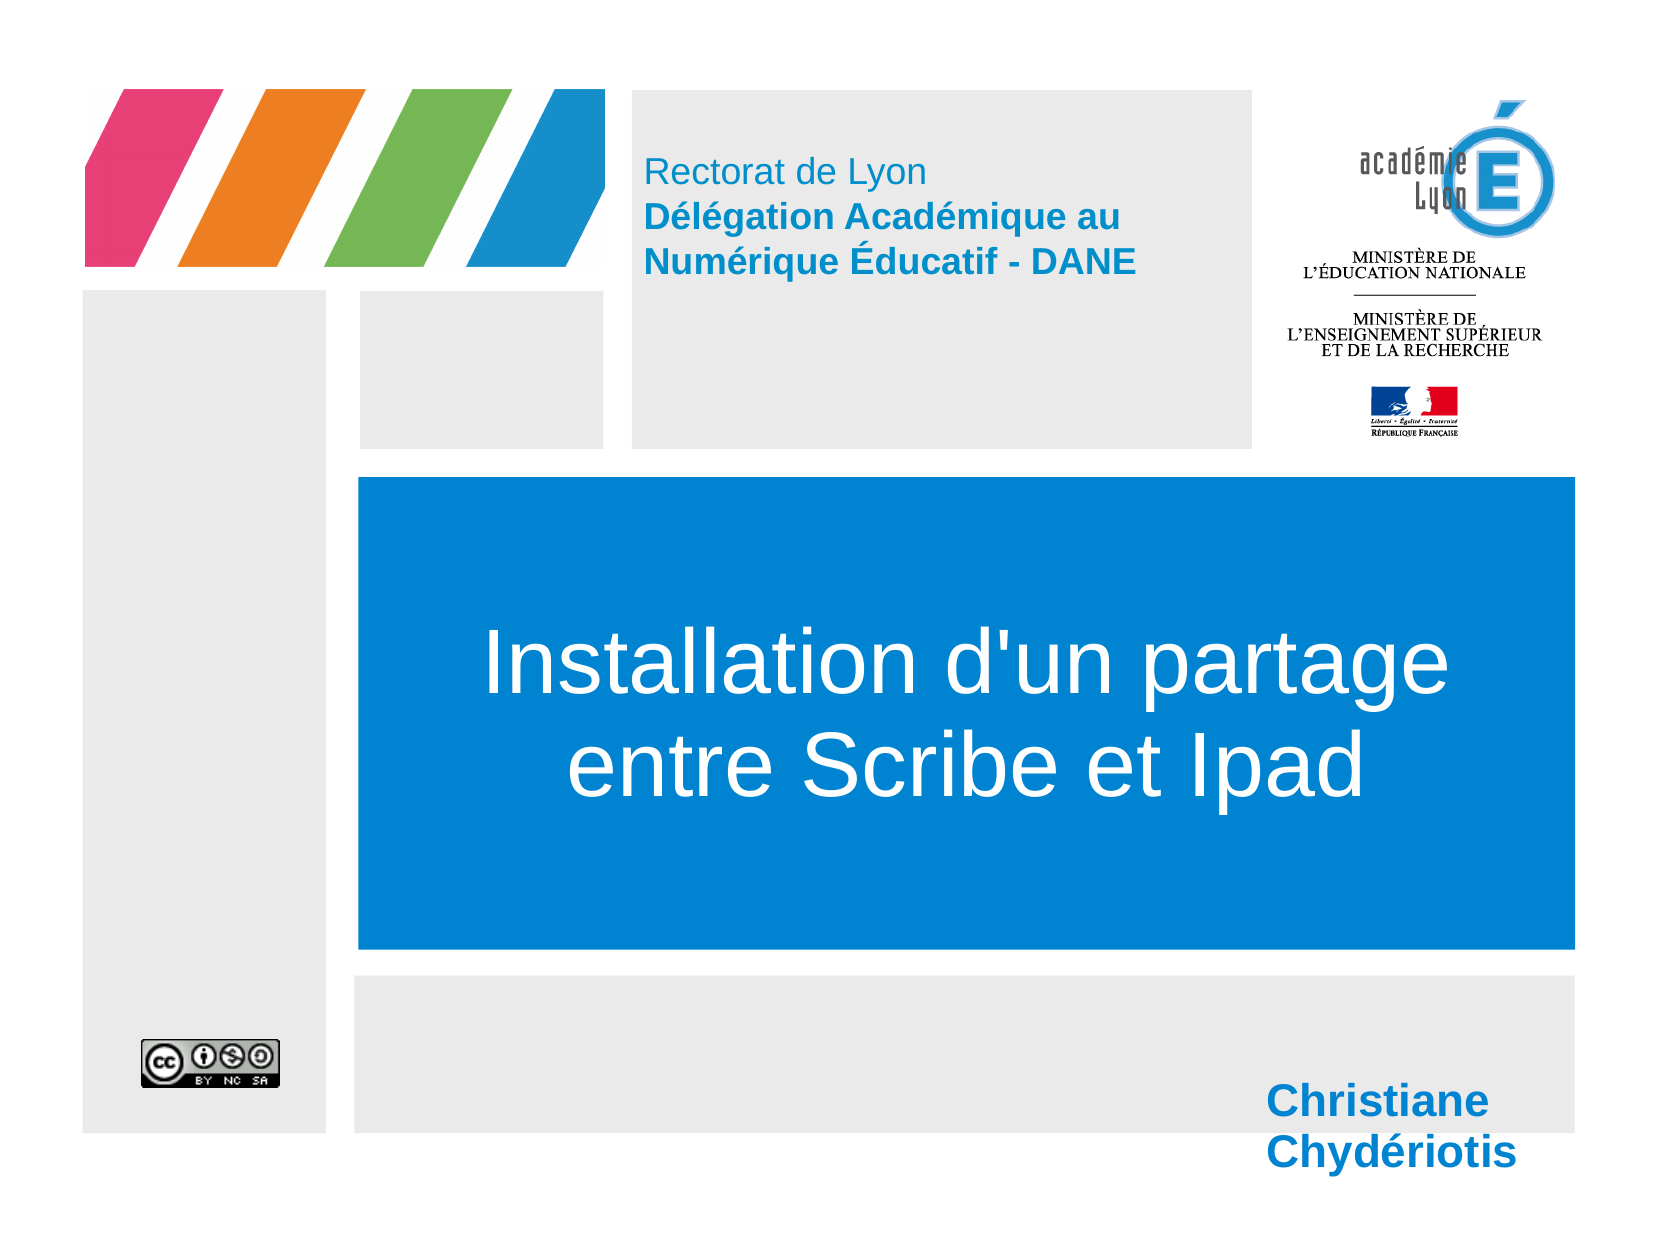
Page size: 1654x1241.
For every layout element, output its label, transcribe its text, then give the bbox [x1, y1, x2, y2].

text_box Christiane Chydériotis [1251, 1067, 1571, 1188]
picture [1287, 100, 1555, 437]
picture [85, 89, 605, 267]
picture [141, 1039, 280, 1088]
title Installation d'un partage entre Scribe et Ipad [358, 477, 1576, 950]
